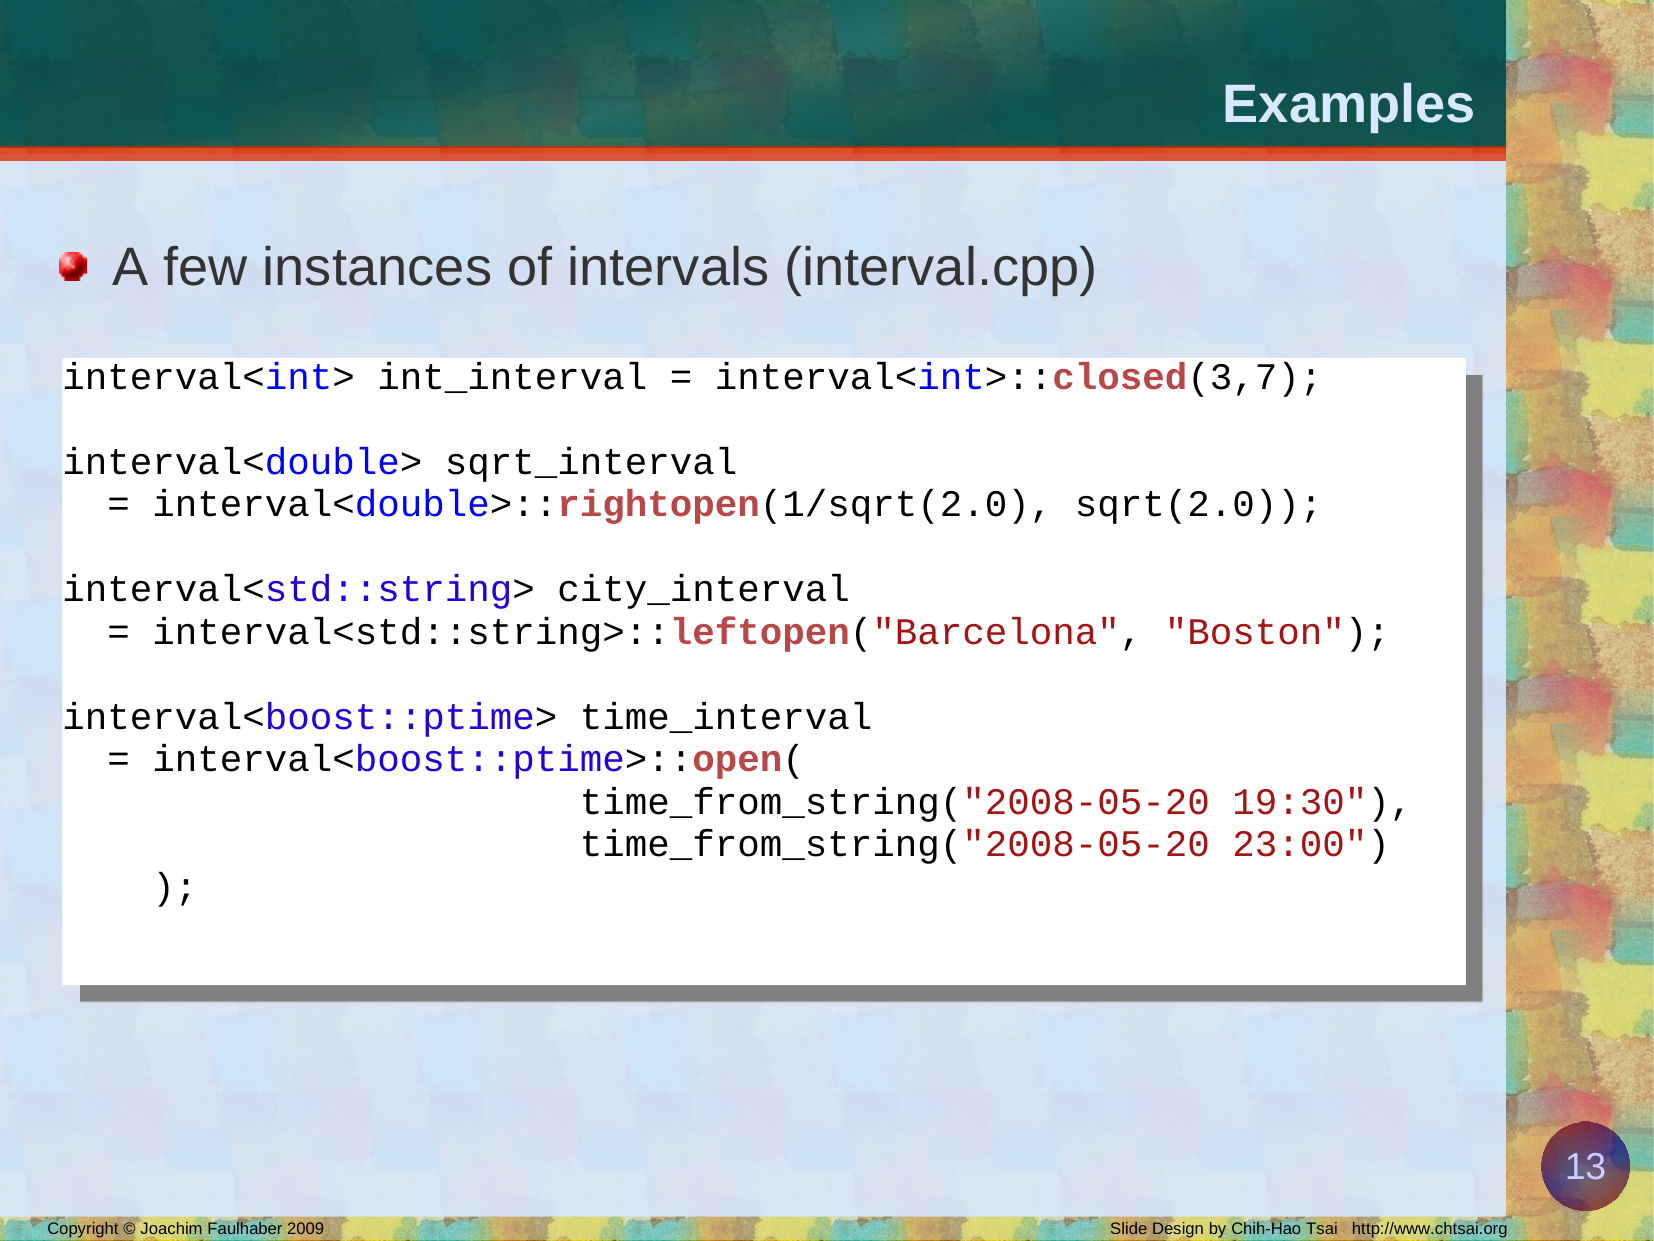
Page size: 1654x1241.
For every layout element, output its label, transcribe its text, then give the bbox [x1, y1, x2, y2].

text_box interval<int> int_interval = interval<int>::closed(3,7); interval<double> sqrt_interval = interval<double>::rightopen(1/sqrt(2.0), sqrt(2.0)); interval<std::string> city_interval = interval<std::string>::leftopen("Barcelona", "Boston"); interval<boost::ptime> time_interval = interval<boost::ptime>::open( time_from_string("2008-05-20 19:30"), time_from_string("2008-05-20 23:00") ); [62, 357, 1466, 986]
list A few instances of intervals (interval.cpp) [59, 236, 1418, 322]
title Examples [29, 59, 1477, 148]
